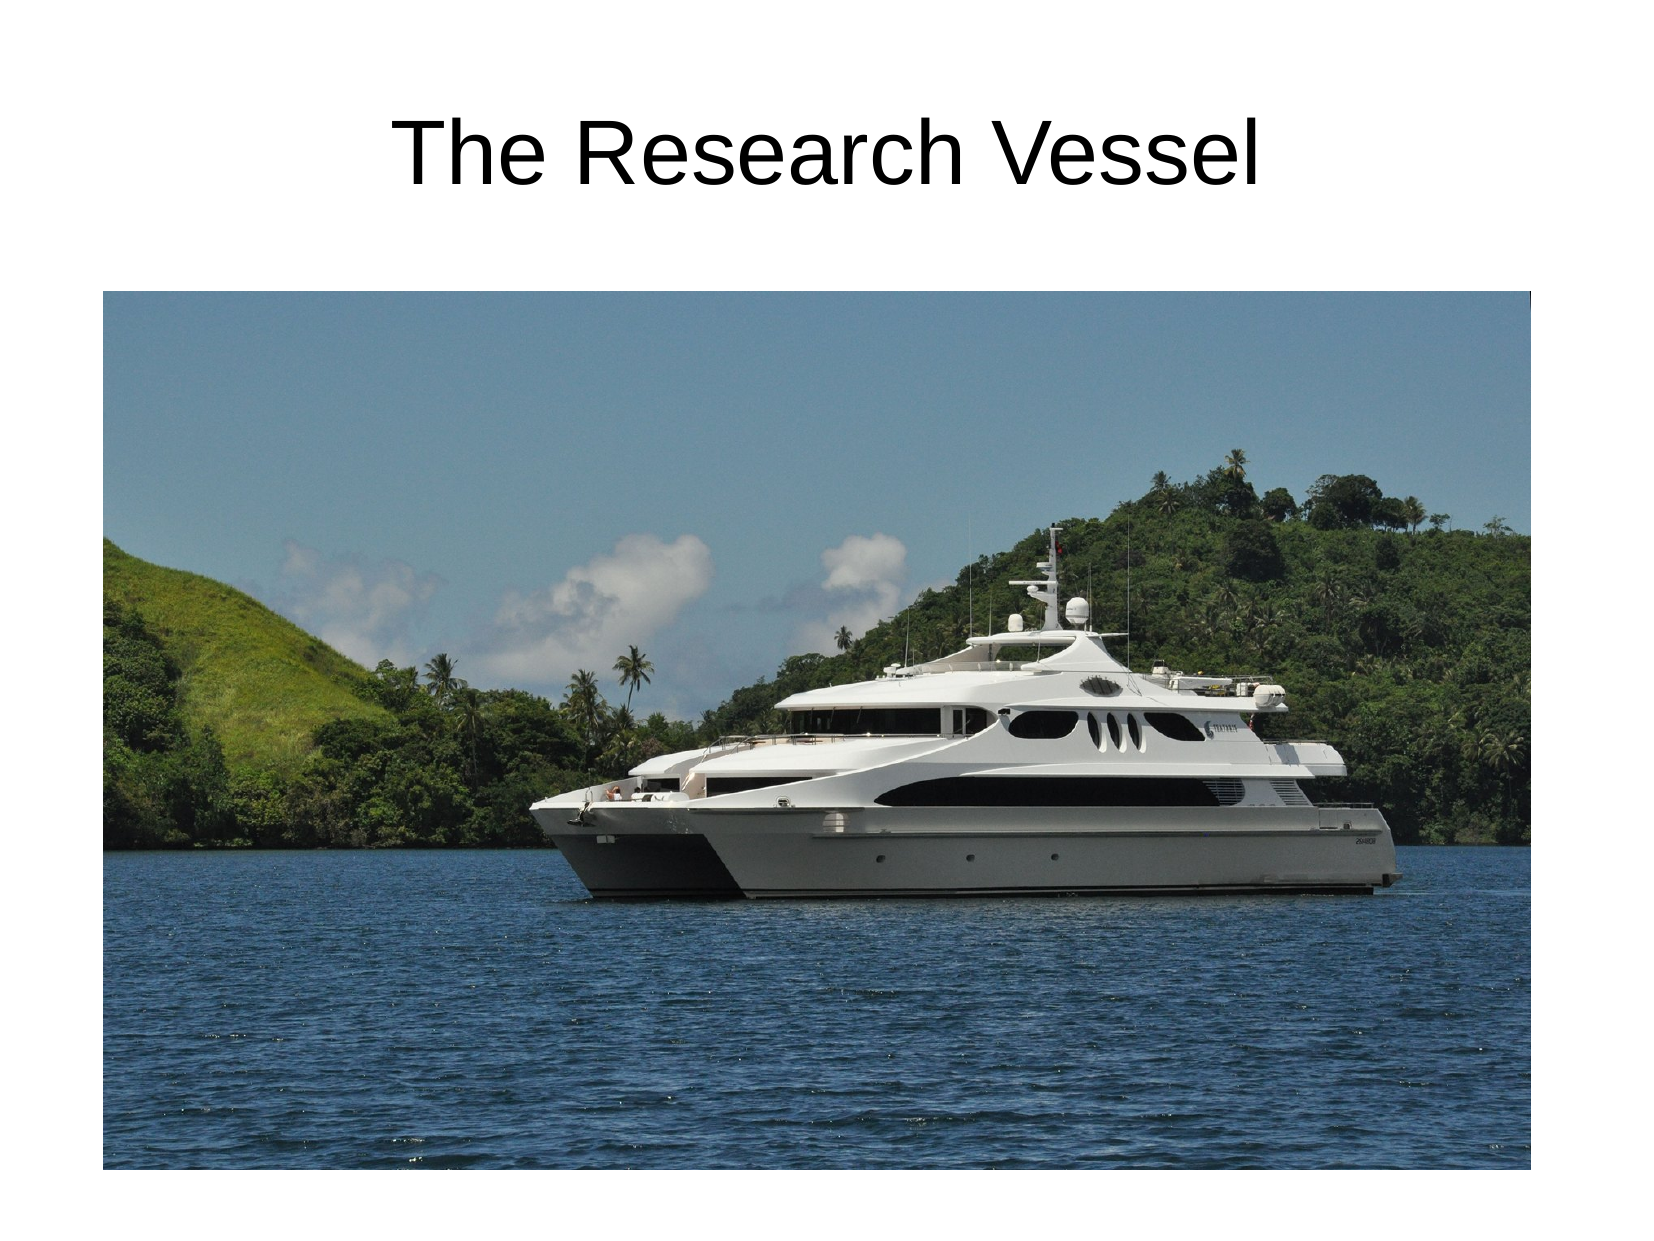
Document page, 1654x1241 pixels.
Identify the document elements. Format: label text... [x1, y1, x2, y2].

title The Research Vessel [82, 49, 1571, 257]
picture [103, 291, 1531, 1171]
